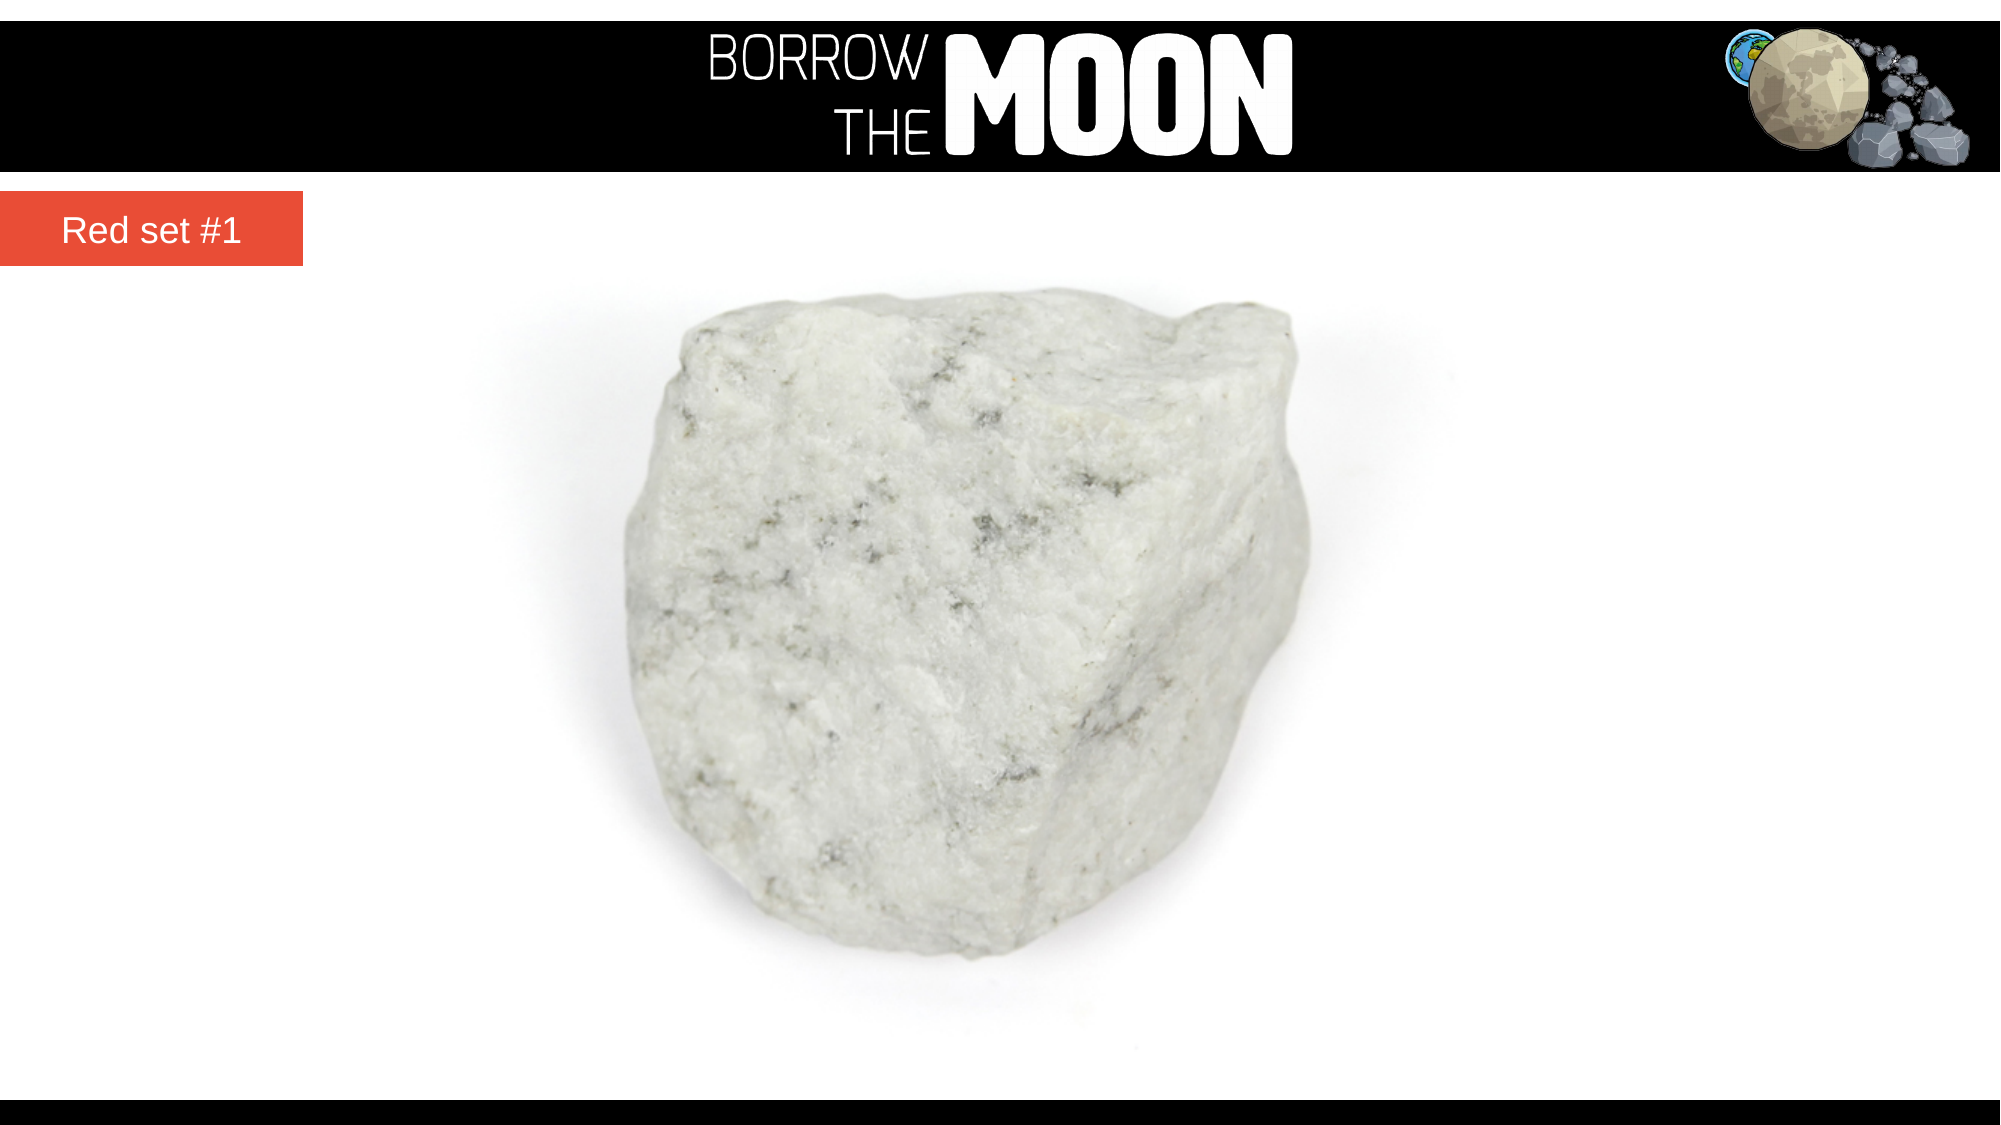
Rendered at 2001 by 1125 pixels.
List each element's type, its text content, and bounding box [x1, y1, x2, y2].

text_box Red set #1 [0, 191, 303, 266]
picture [362, 206, 1638, 1056]
